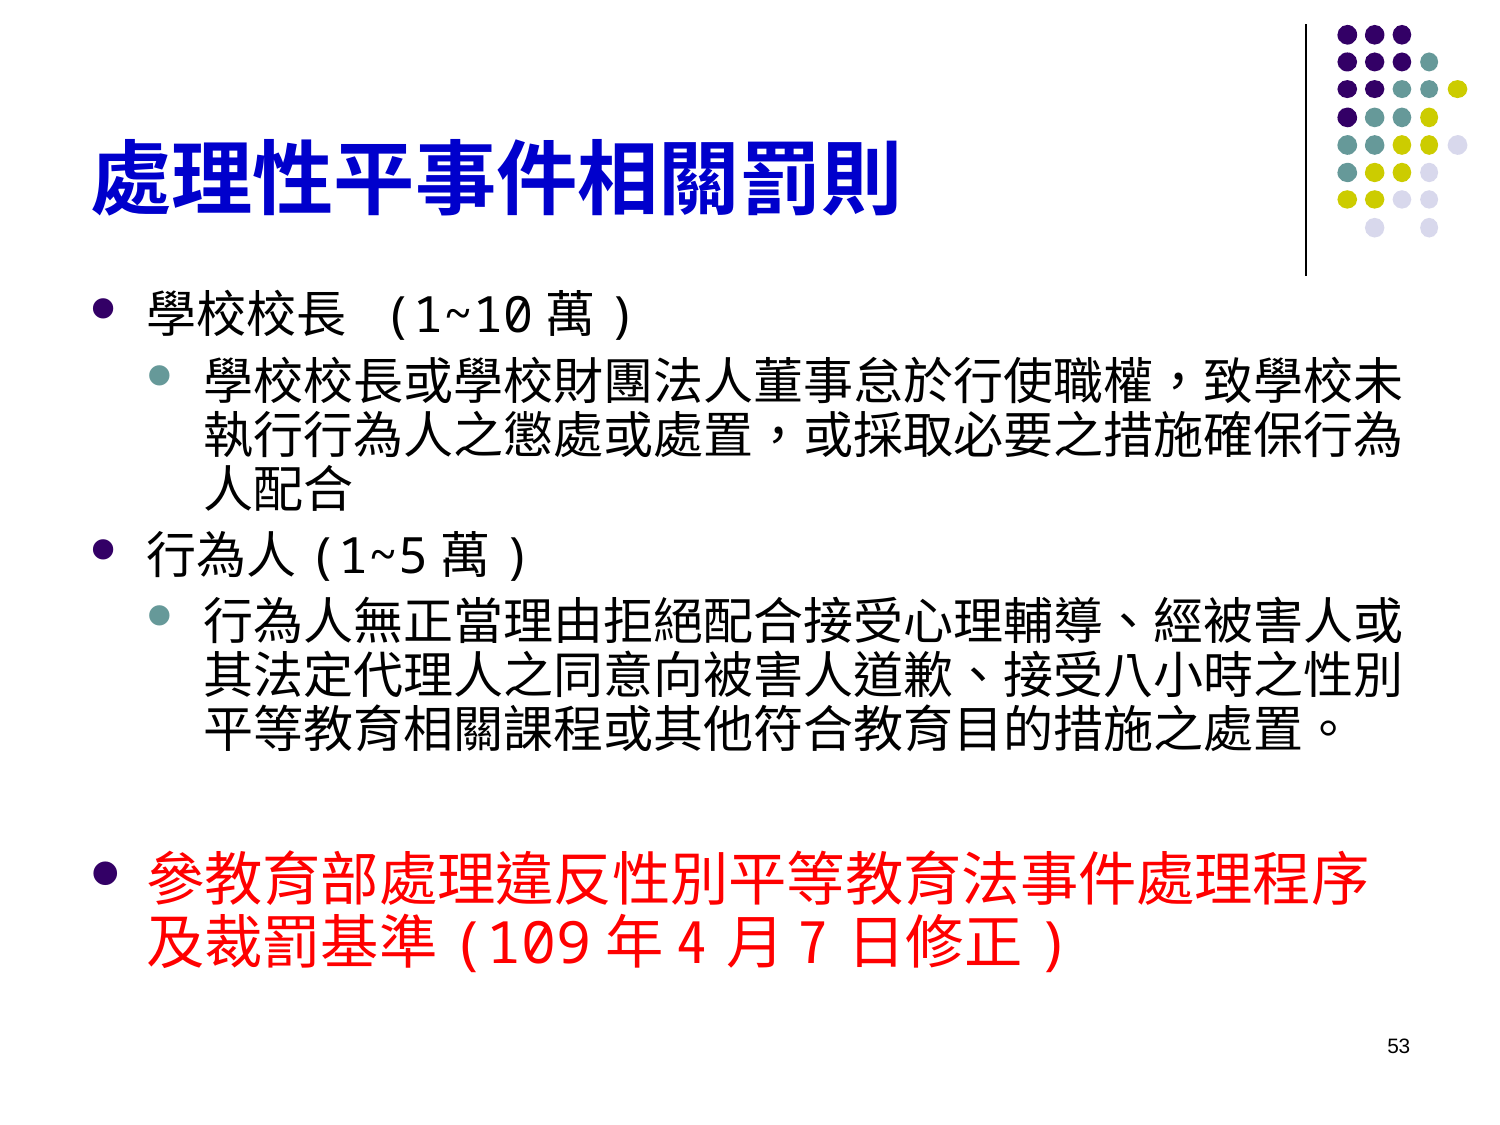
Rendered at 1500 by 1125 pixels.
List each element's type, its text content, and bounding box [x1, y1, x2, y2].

list 學校校長 (1~10萬) 學校校長或學校財團法人董事怠於行使職權，致學校未執行行為人之懲處或處置，或採取必要之措施確保行為人配合 行為人(1~5萬) 行為人無正當理由拒絕配合接受心理輔導、經被害人或其法定代理人之同意向被害人道歉、接受八小時之性別平等教育相關課程或其他符合教育目的措施之處置。 參教育部處理違反性別平等教育法事件處理程序及裁罰基準(109年4月7日修正) [75, 282, 1426, 1006]
title 處理性平事件相關罰則 [74, 20, 1313, 233]
text_box <number> [1074, 1025, 1426, 1101]
